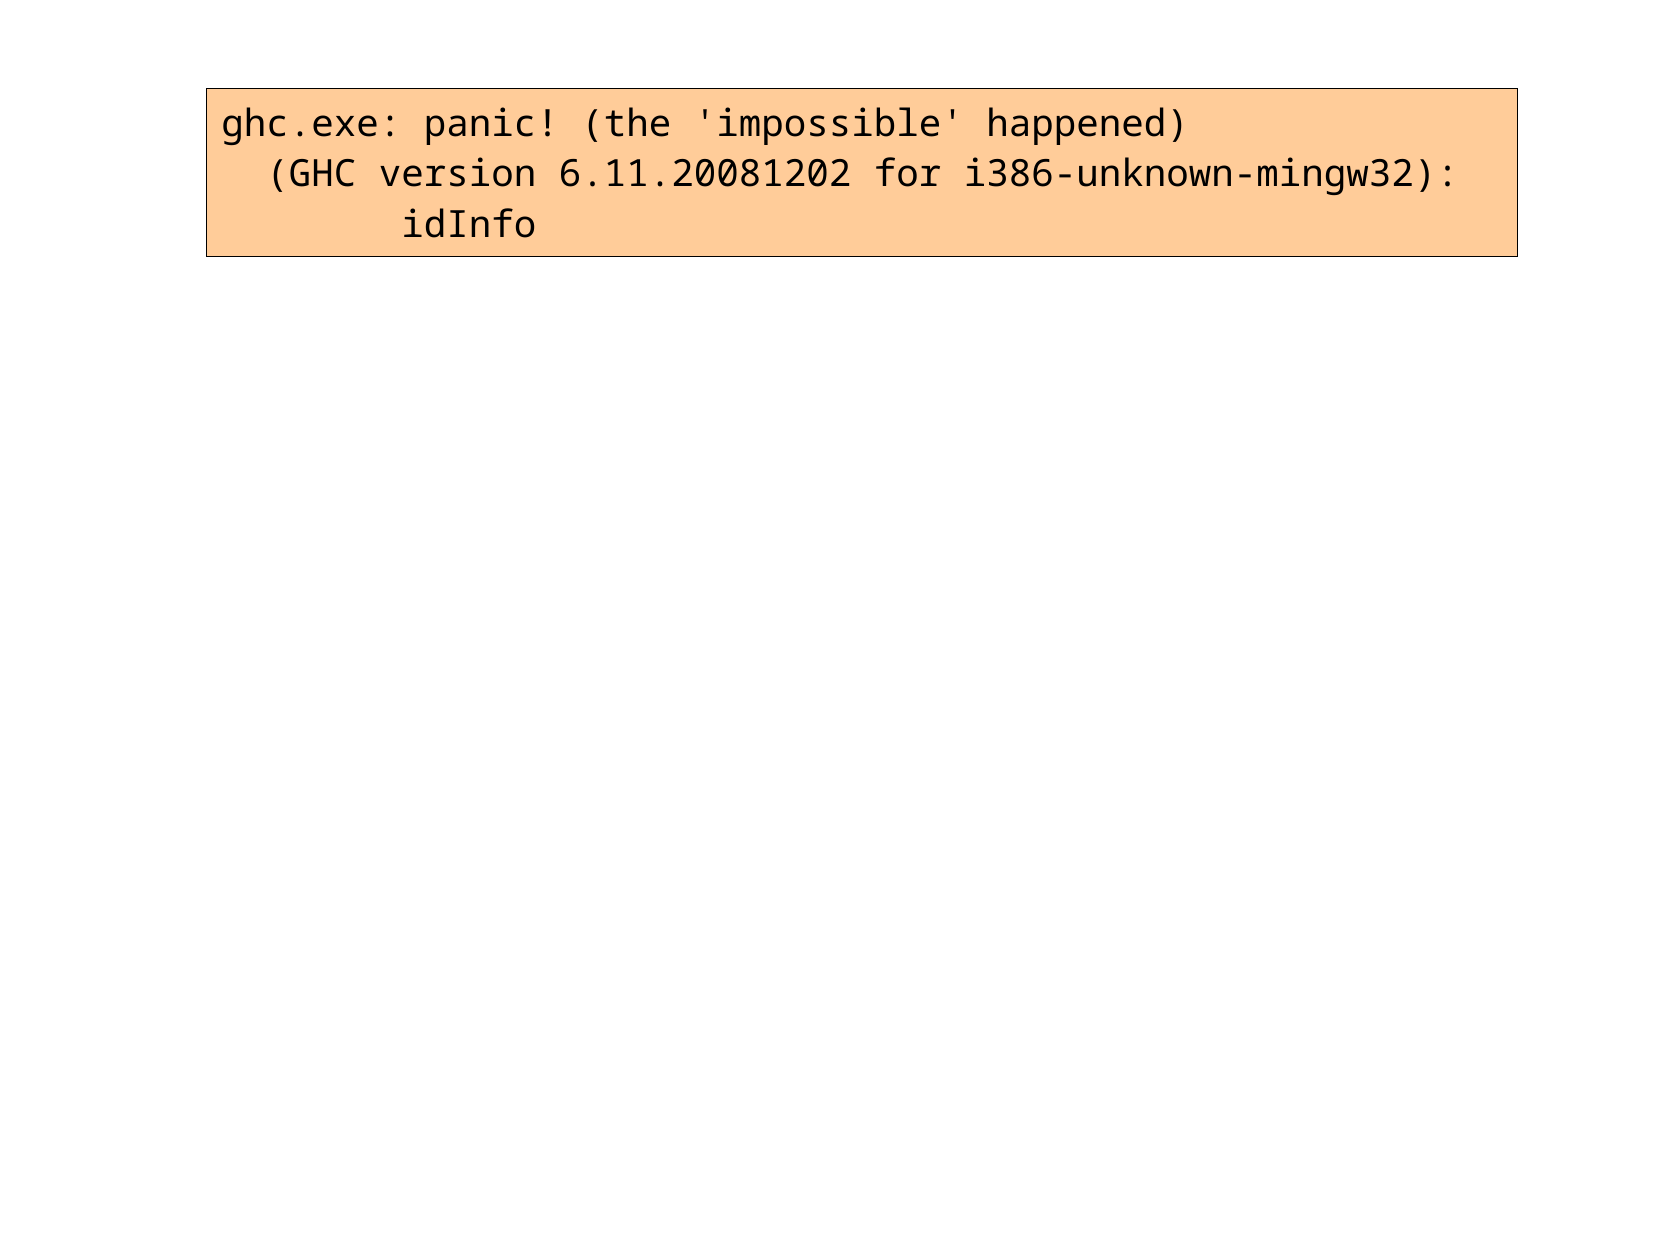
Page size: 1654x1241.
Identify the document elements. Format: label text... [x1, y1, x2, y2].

text_box ghc.exe: panic! (the 'impossible' happened) (GHC version 6.11.20081202 for i386-unknown-mingw32): idInfo [206, 88, 1518, 237]
